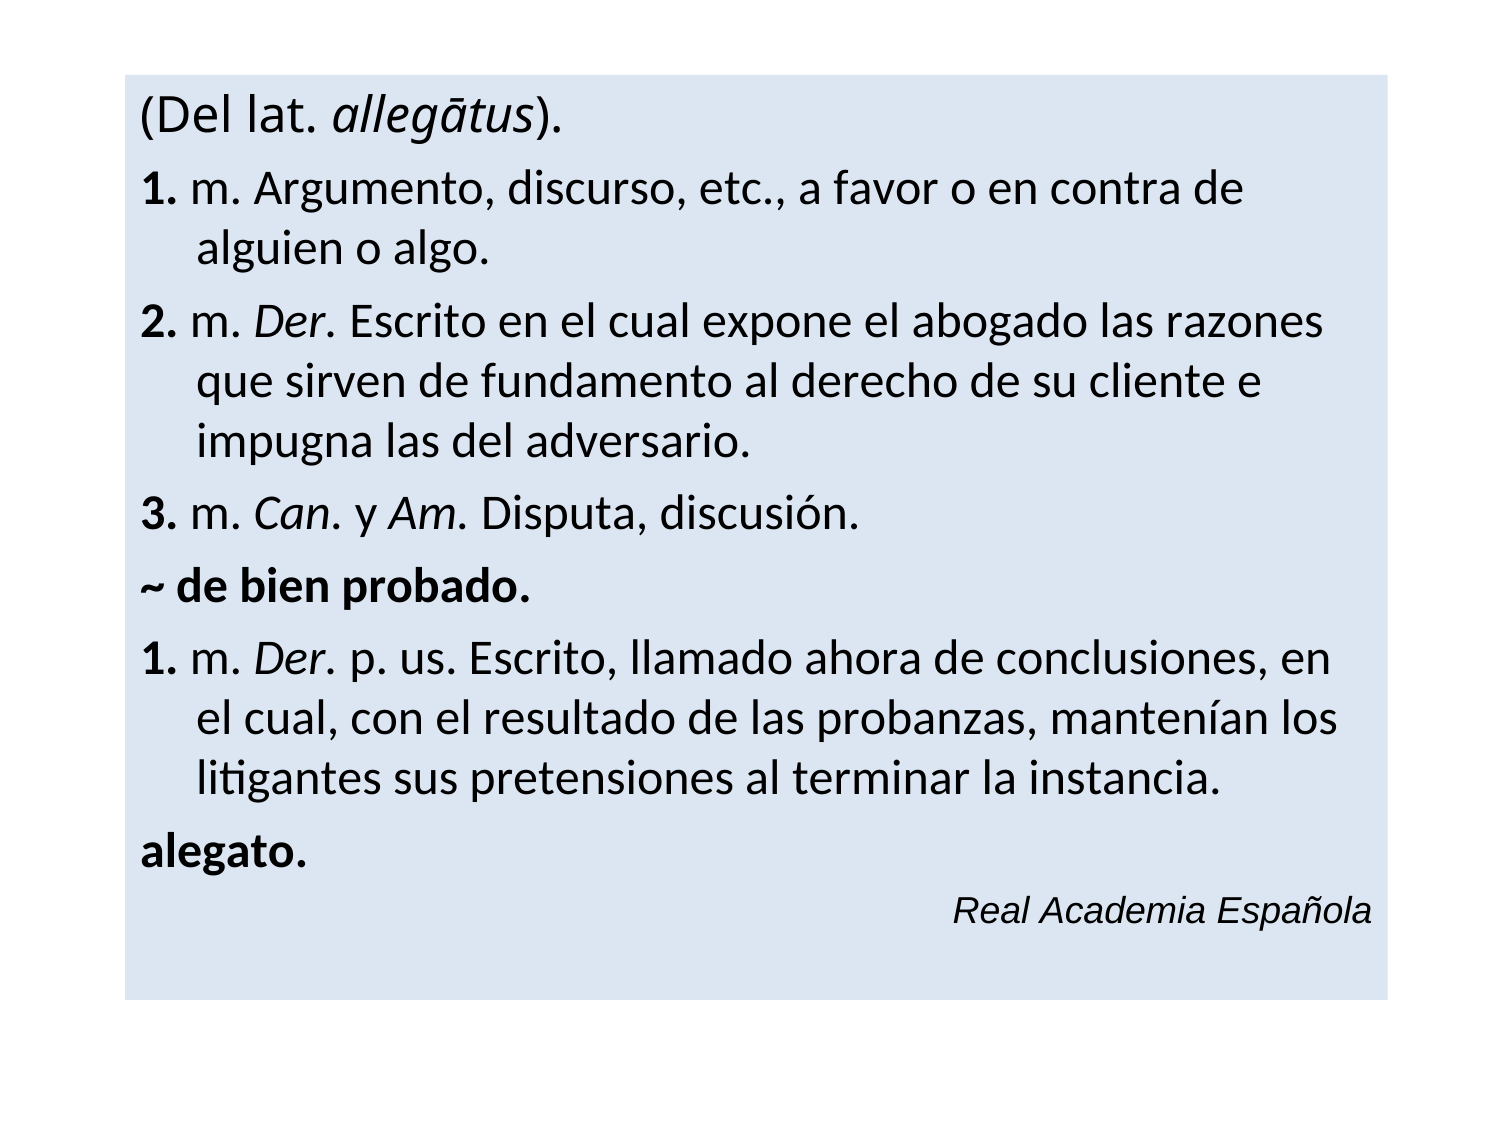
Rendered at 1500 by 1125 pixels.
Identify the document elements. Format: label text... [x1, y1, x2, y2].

list (Del lat. allegātus). 1. m. Argumento, discurso, etc., a favor o en contra de alguien o algo. 2. m. Der. Escrito en el cual expone el abogado las razones que sirven de fundamento al derecho de su cliente e impugna las del adversario. 3. m. Can. y Am. Disputa, discusión. ~ de bien probado. 1. m. Der. p. us. Escrito, llamado ahora de conclusiones, en el cual, con el resultado de las probanzas, mantenían los litigantes sus pretensiones al terminar la instancia. alegato. Real Academia Española [125, 74, 1388, 1000]
